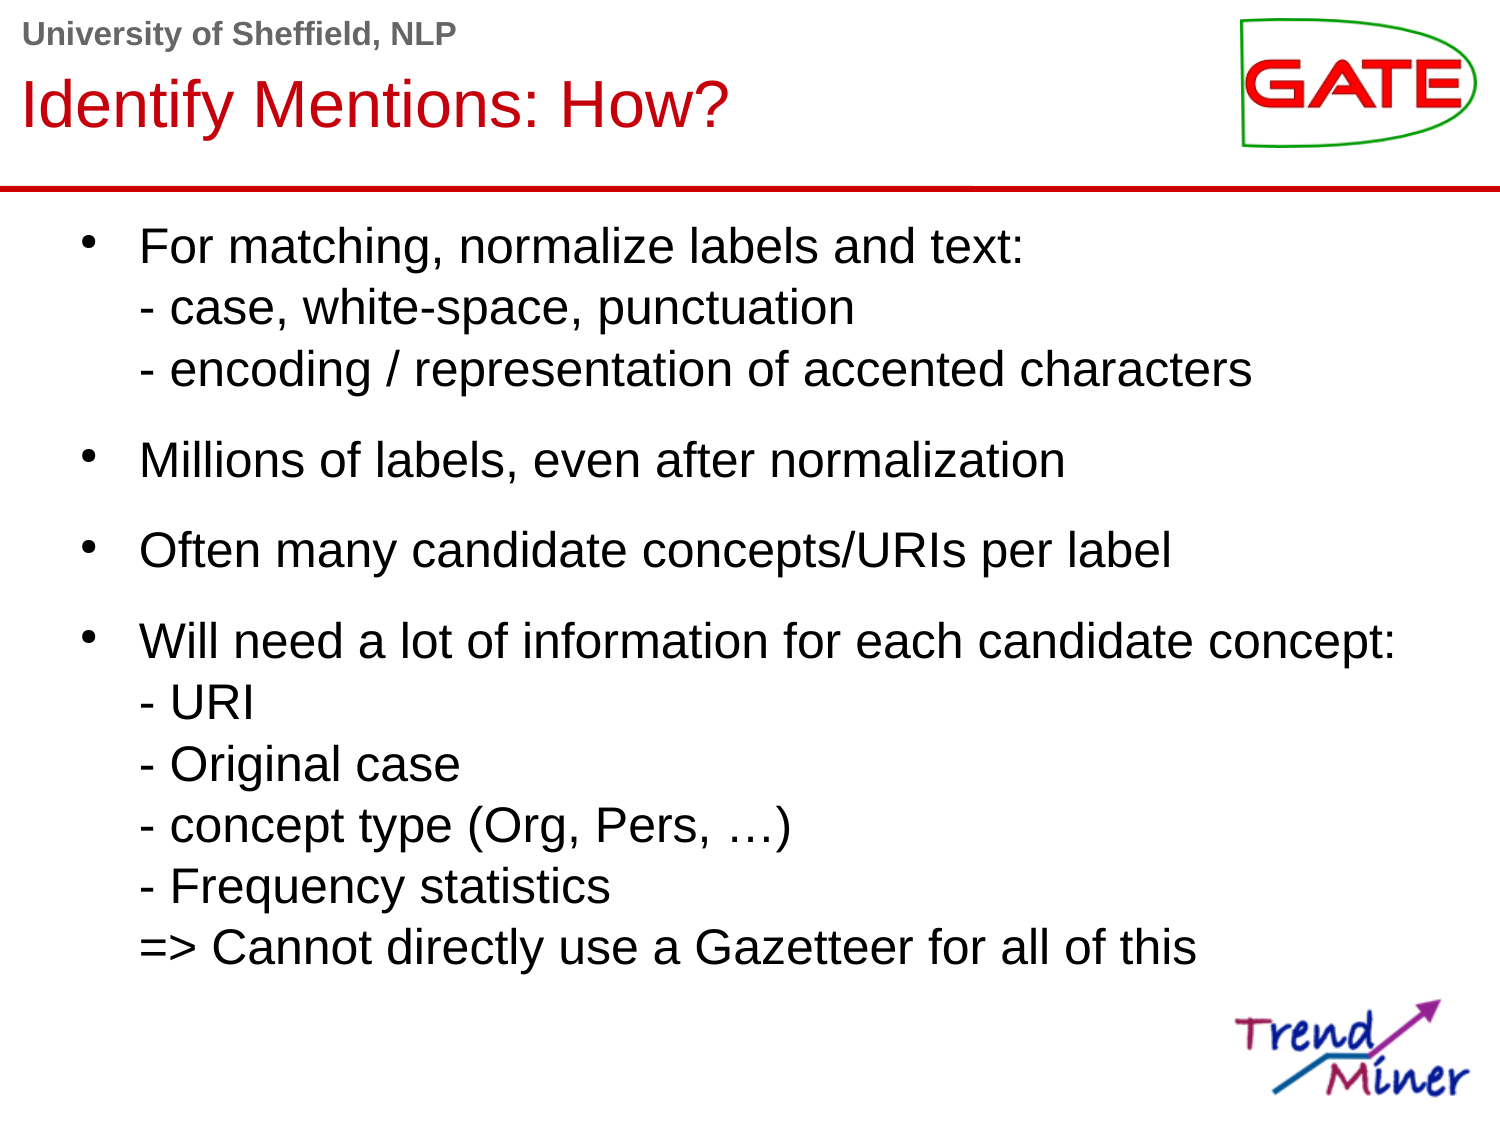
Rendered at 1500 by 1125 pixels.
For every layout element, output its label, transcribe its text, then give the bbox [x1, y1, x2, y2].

title Identify Mentions: How? [20, 45, 1240, 166]
picture [1240, 18, 1477, 148]
picture [1204, 992, 1496, 1118]
list For matching, normalize labels and text: - case, white-space, punctuation - encoding / representation of accented characters Millions of labels, even after normalization Often many candidate concepts/URIs per label Will need a lot of information for each candidate concept: - URI - Original case - concept type (Org, Pers, …) - Frequency statistics => Cannot directly use a Gazetteer for all of this [23, 212, 1477, 1063]
